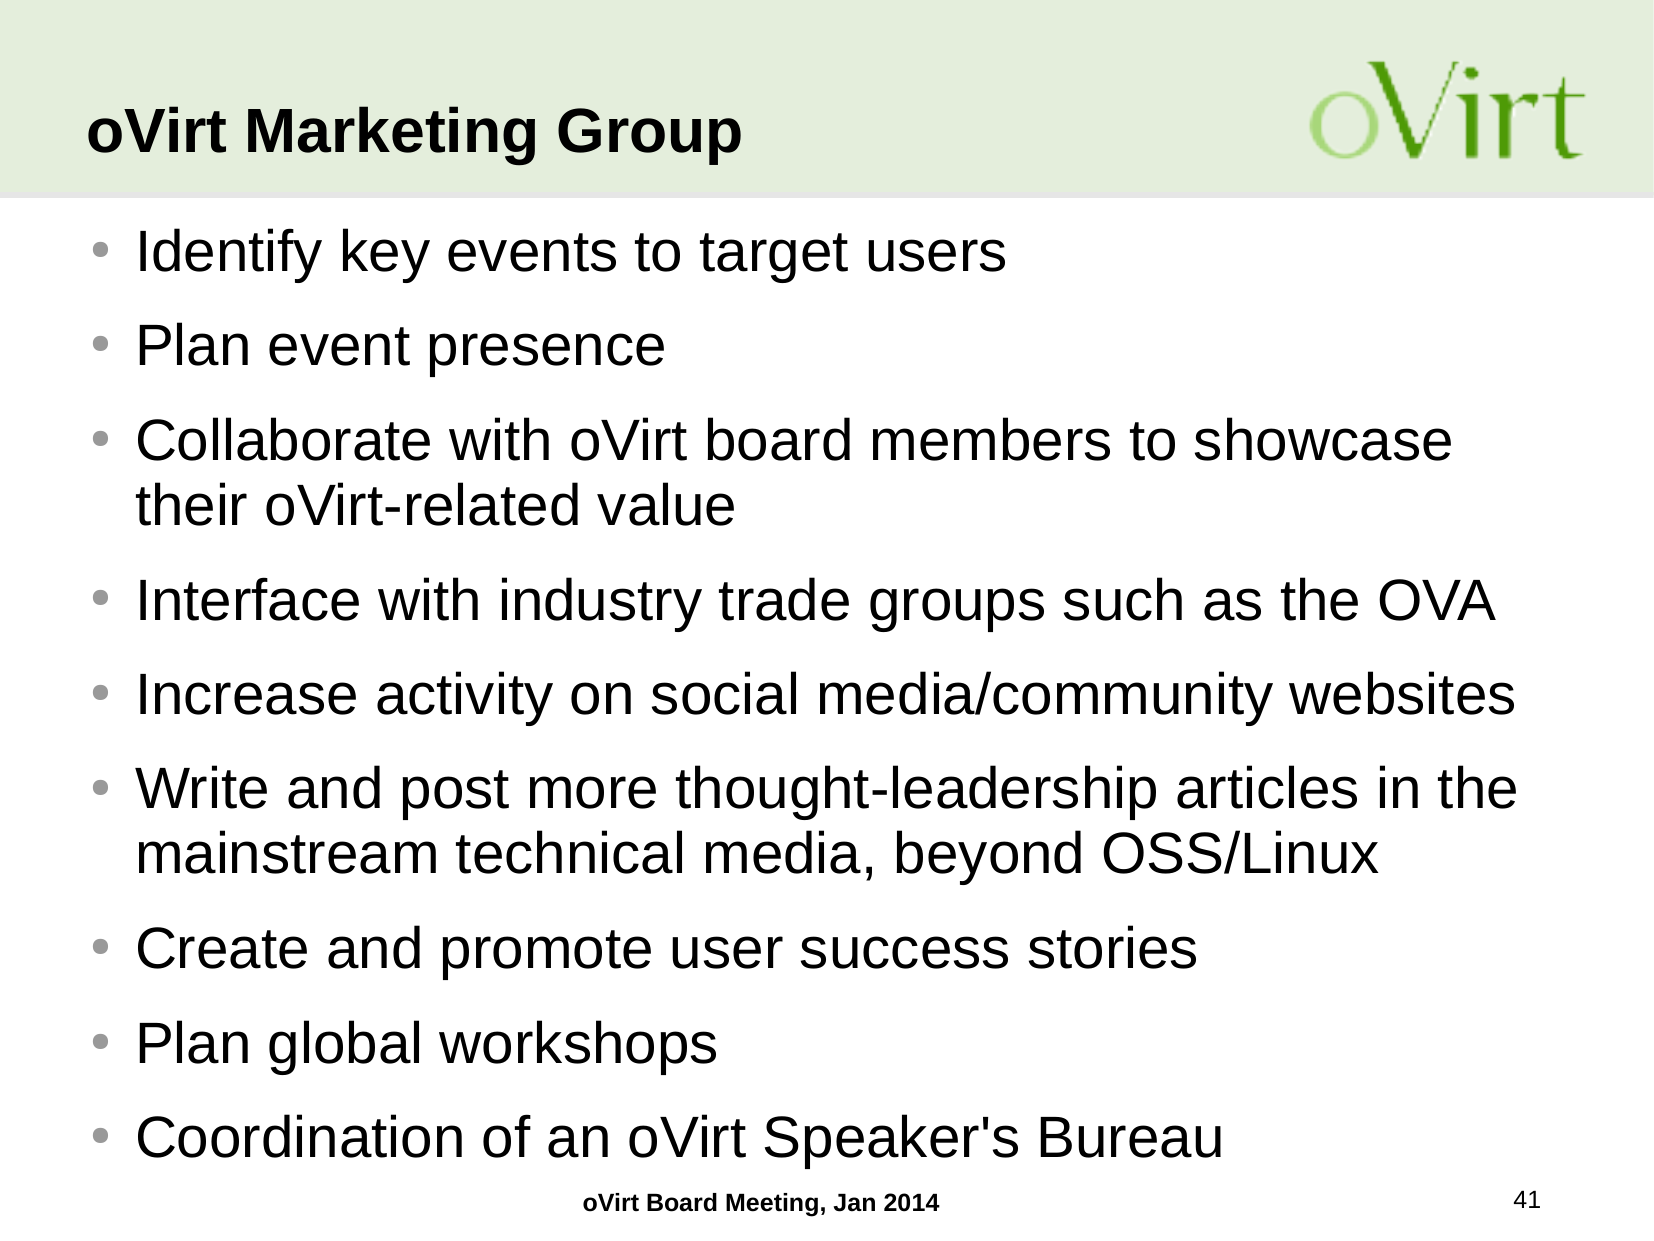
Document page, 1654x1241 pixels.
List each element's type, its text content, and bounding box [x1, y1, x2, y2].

title oVirt Marketing Group [86, 36, 1307, 218]
picture [1307, 36, 1613, 180]
list Identify key events to target users Plan event presence Collaborate with oVirt board members to showcase their oVirt-related value Interface with industry trade groups such as the OVA Increase activity on social media/community websites Write and post more thought-leadership articles in the mainstream technical media, beyond OSS/Linux Create and promote user success stories Plan global workshops Coordination of an oVirt Speaker's Bureau [75, 218, 1564, 1171]
